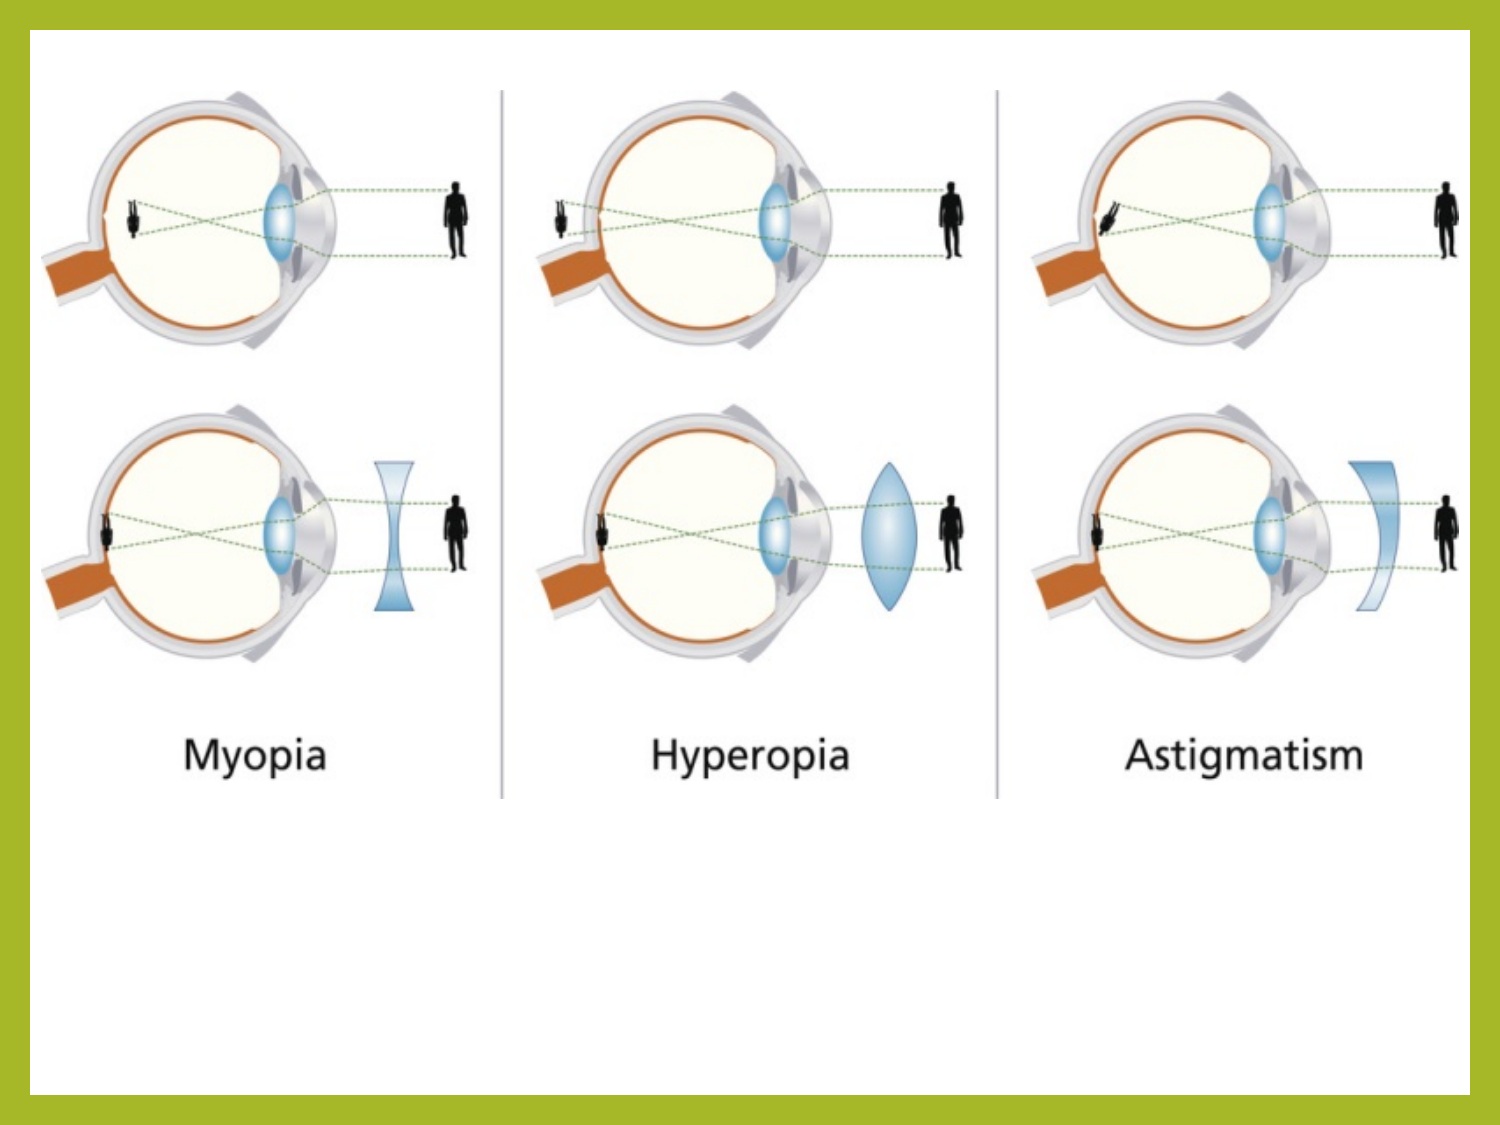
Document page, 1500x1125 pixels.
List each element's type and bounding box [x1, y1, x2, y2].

picture [41, 90, 1459, 799]
